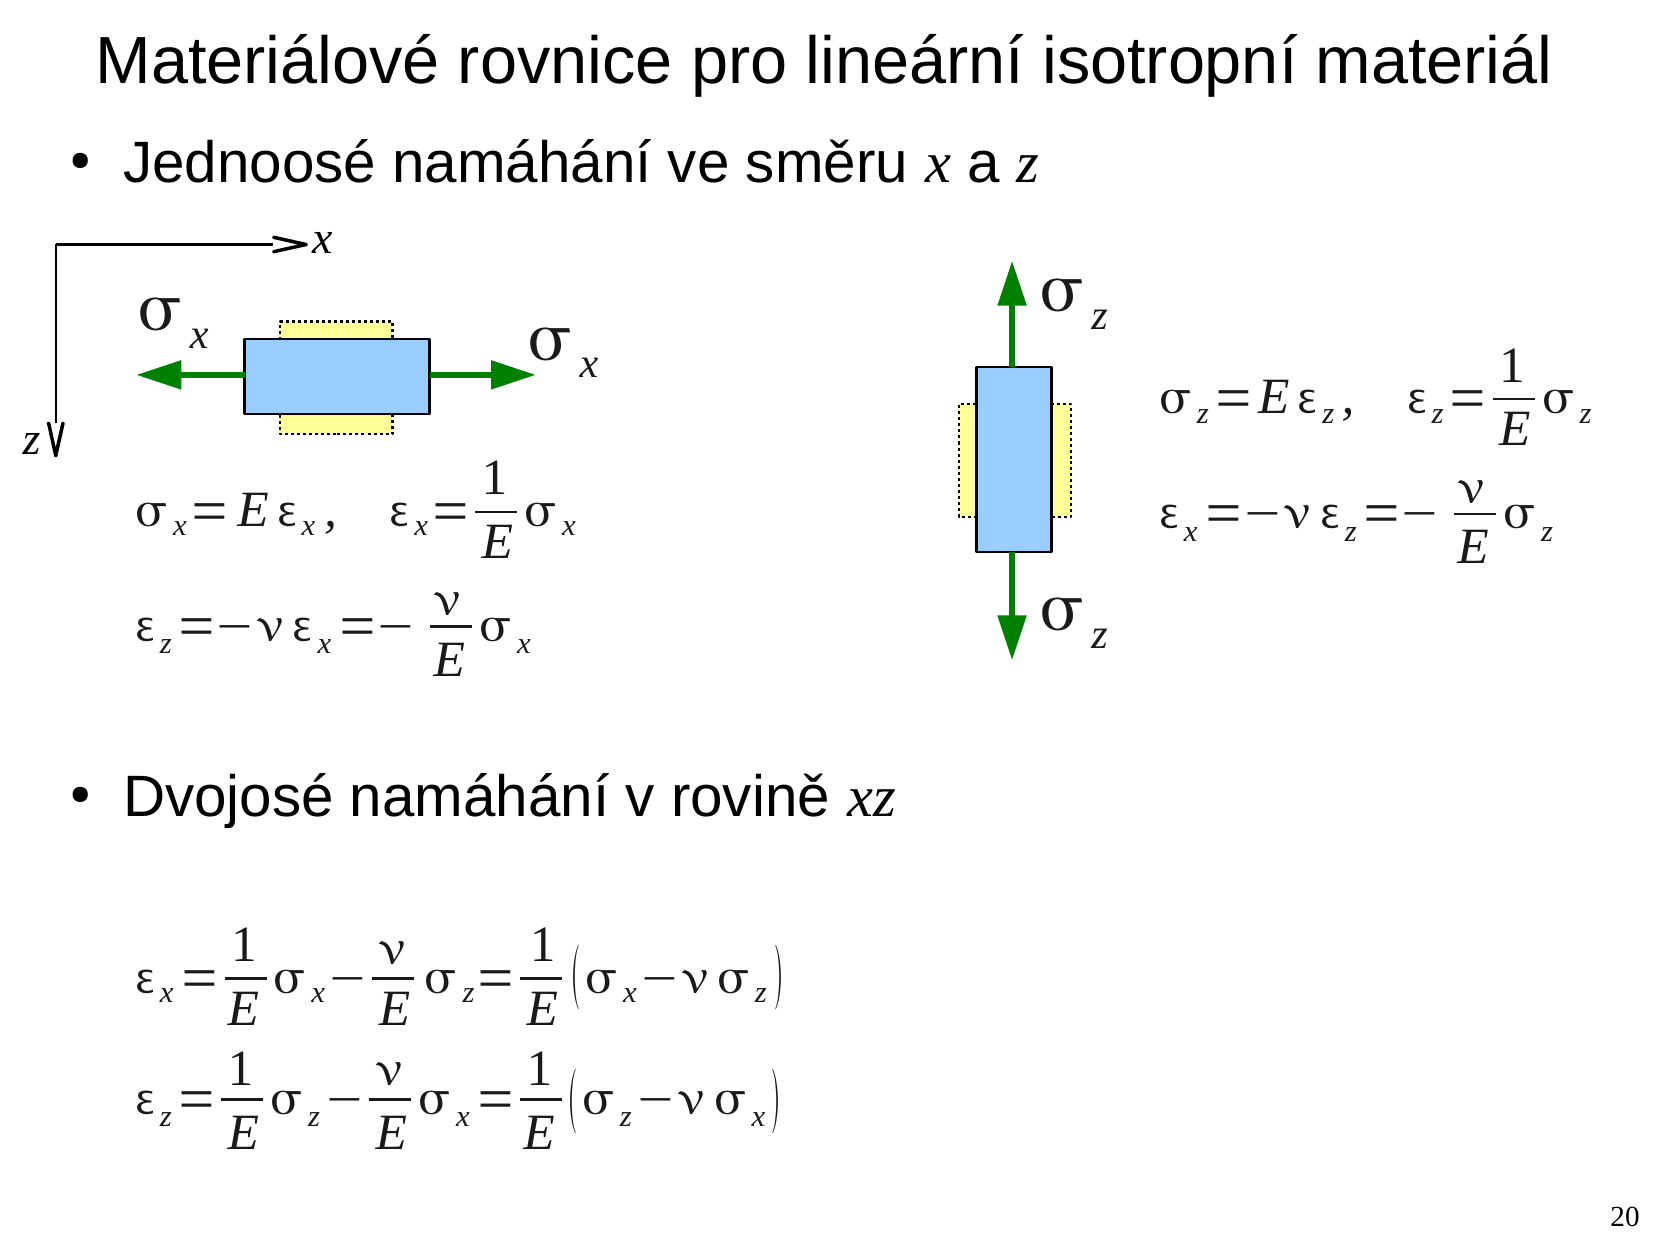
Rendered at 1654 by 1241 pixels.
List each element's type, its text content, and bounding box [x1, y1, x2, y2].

title Materiálové rovnice pro lineární isotropní materiál [37, 8, 1613, 113]
chart [1012, 568, 1126, 658]
text_box x [297, 205, 353, 291]
chart [500, 298, 617, 387]
chart [115, 450, 589, 689]
text_box [958, 367, 1072, 553]
chart [1012, 249, 1126, 339]
text_box z [7, 406, 64, 491]
chart [110, 268, 227, 358]
text_box [244, 339, 430, 415]
chart [115, 916, 795, 1161]
list Jednoosé namáhání ve směru x a z Dvojosé namáhání v rovině xz [52, 129, 1603, 949]
chart [1139, 337, 1605, 576]
